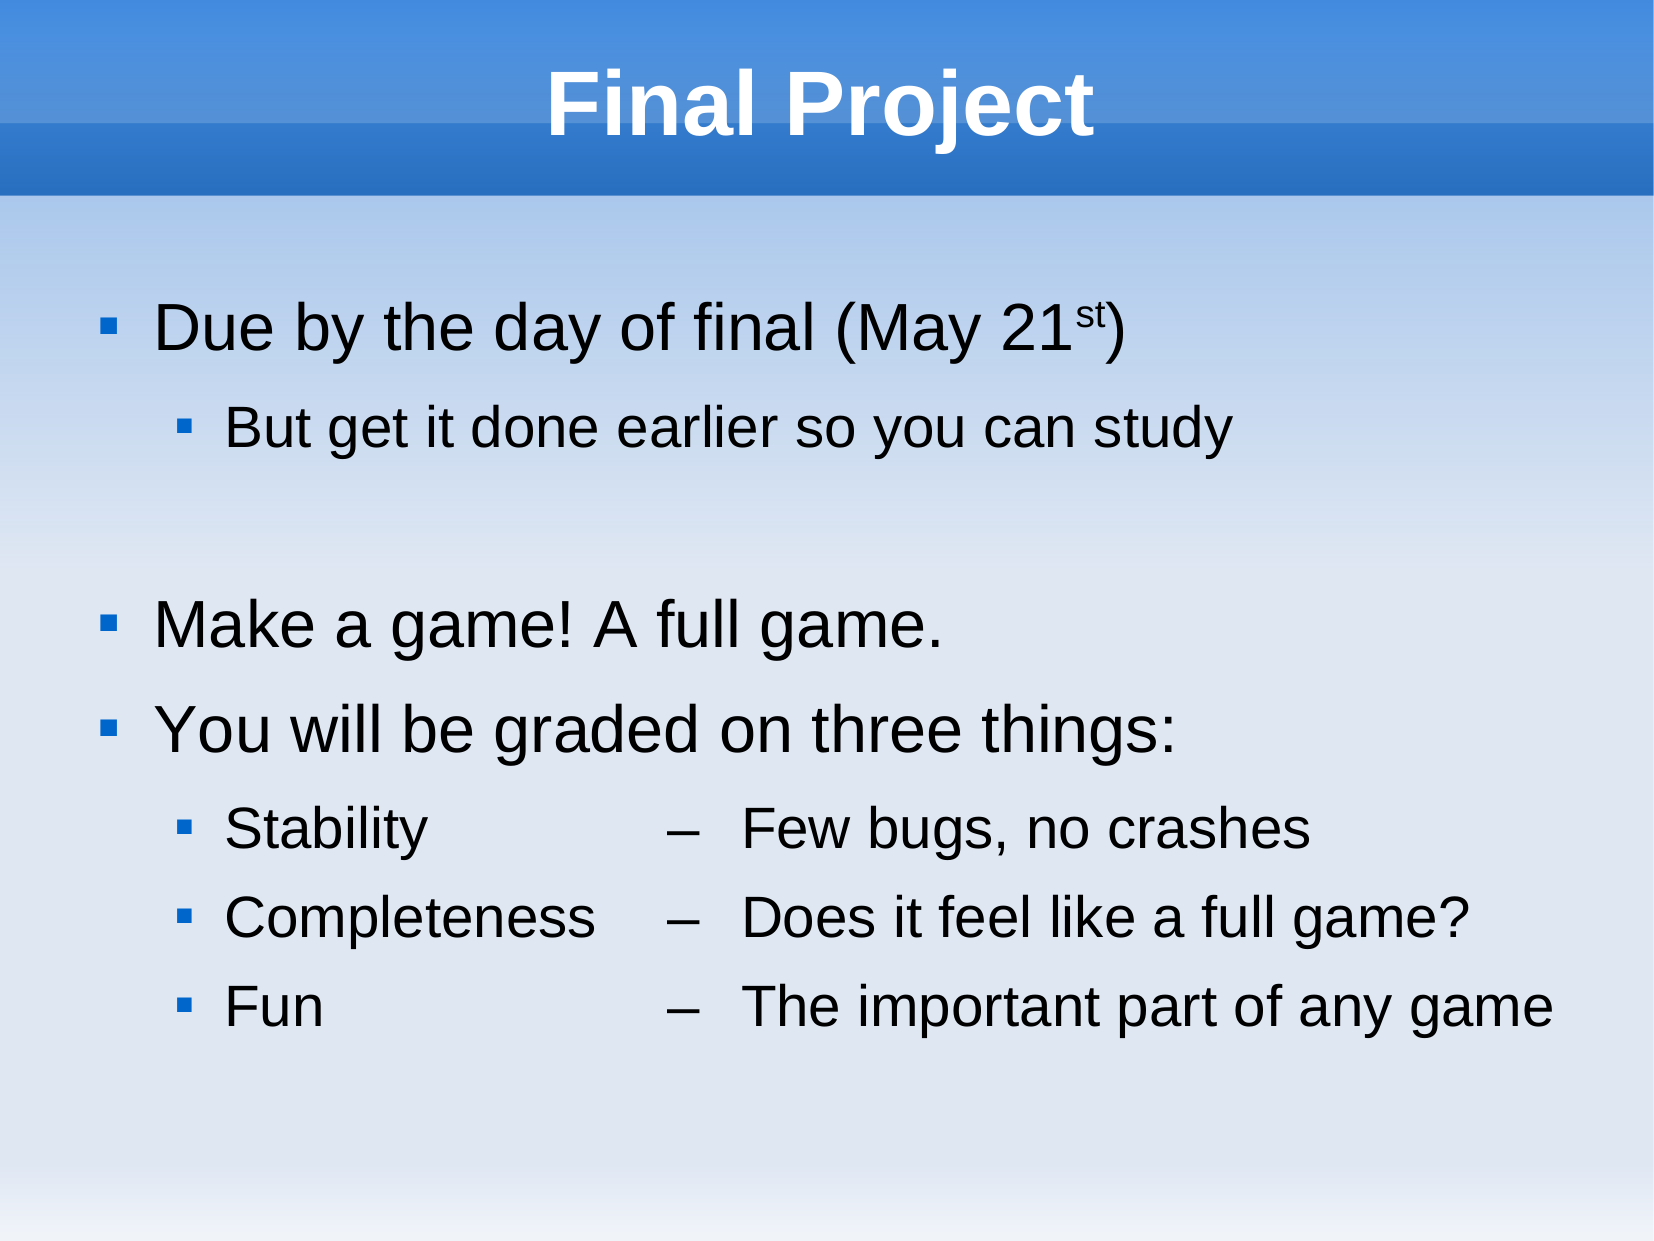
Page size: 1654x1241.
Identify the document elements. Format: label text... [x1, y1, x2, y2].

title Final Project [76, 0, 1565, 208]
list Due by the day of final (May 21st) But get it done earlier so you can study Make a game! A full game. You will be graded on three things: Stability – Few bugs, no crashes Completeness – Does it feel like a full game? Fun – The important part of any game [82, 290, 1571, 1109]
picture [0, 0, 1654, 1241]
